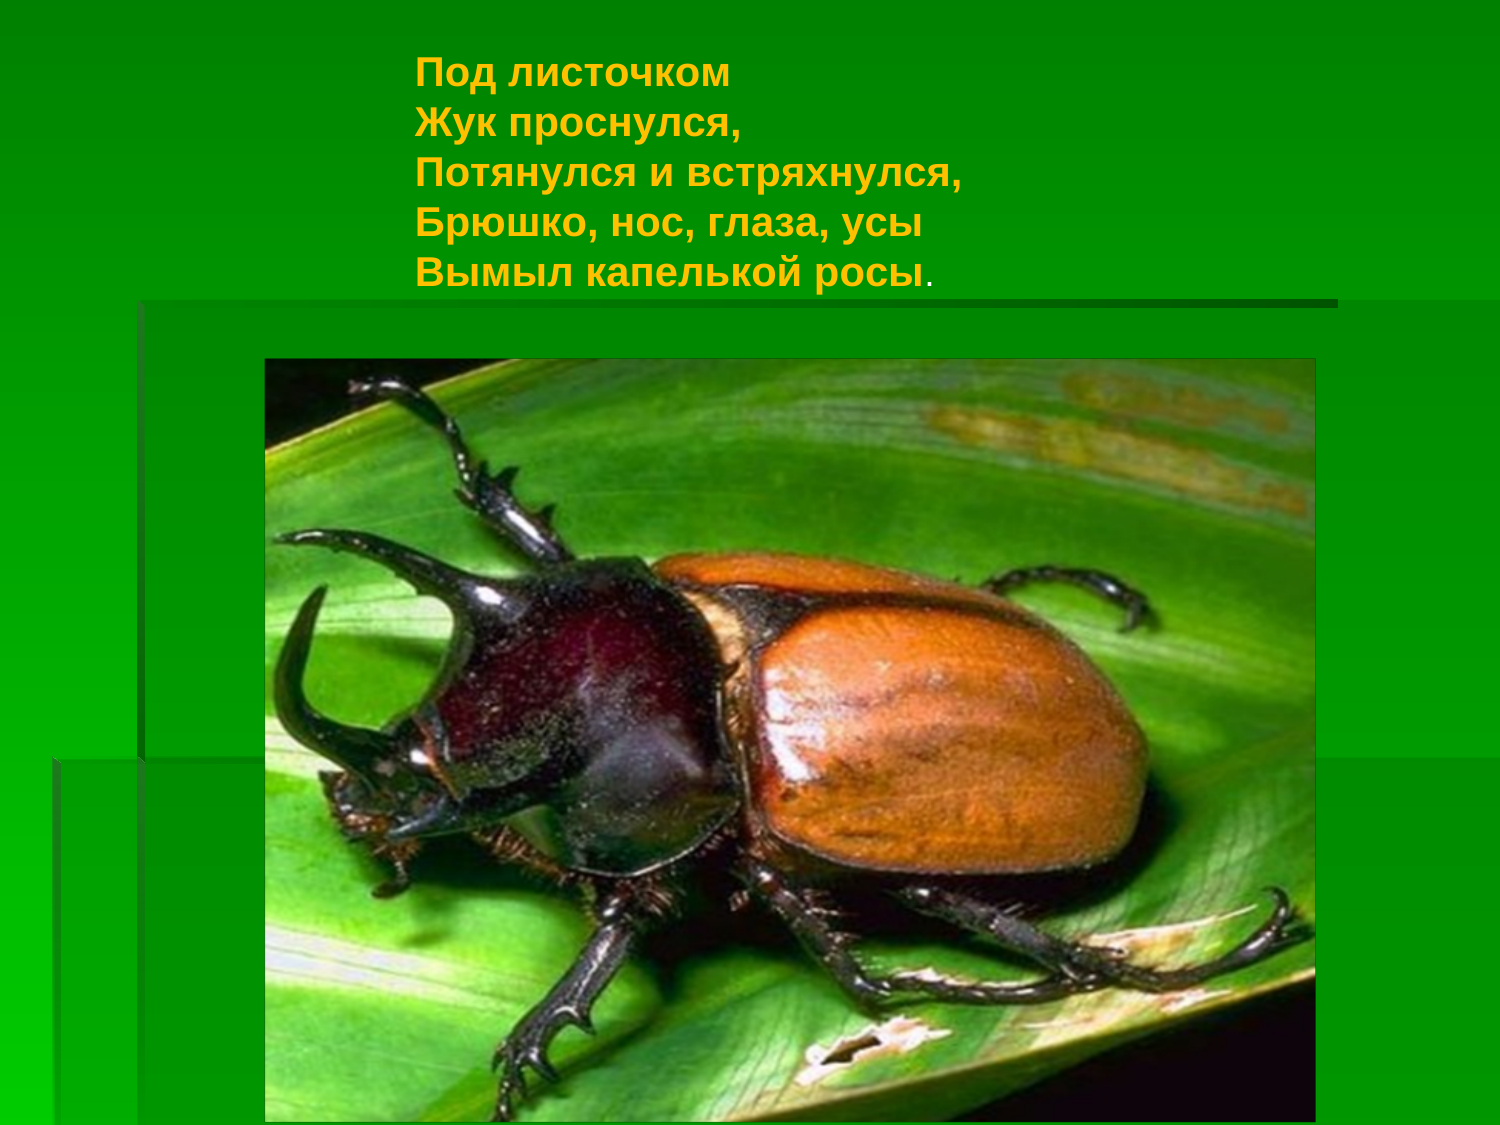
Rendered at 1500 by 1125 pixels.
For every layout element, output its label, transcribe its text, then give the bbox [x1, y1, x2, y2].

text_box Под листочком Жук проснулся, Потянулся и встряхнулся, Брюшко, нос, глаза, усы Вымыл капелькой росы. [399, 37, 1150, 304]
picture [262, 356, 1319, 1125]
